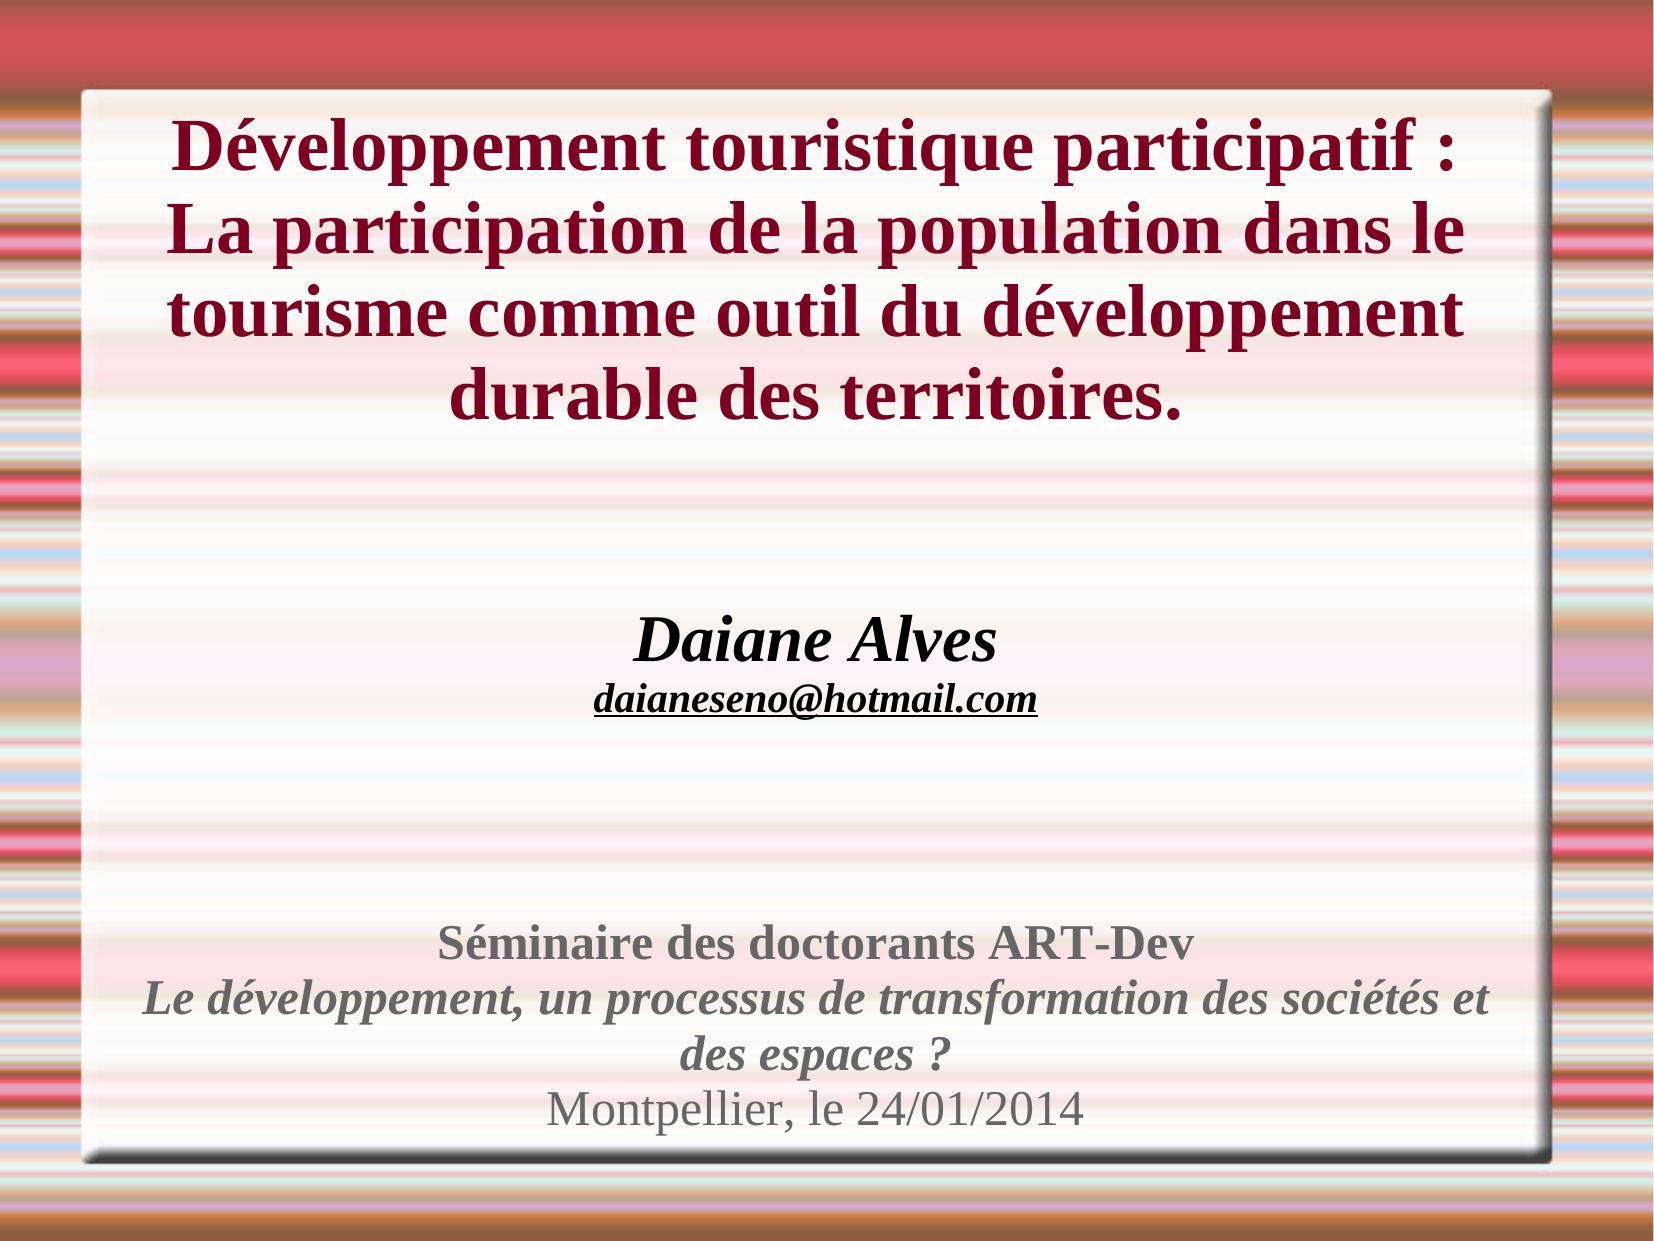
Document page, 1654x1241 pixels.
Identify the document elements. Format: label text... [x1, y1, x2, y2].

picture [0, 0, 1654, 1241]
title Développement touristique participatif : La participation de la population dans le tourisme comme outil du développement durable des territoires. Daiane Alves daianeseno@hotmail.com Séminaire des doctorants ART-Dev Le développement, un processus de transformation des sociétés et des espaces ? Montpellier, le 24/01/2014 [109, 99, 1522, 1141]
